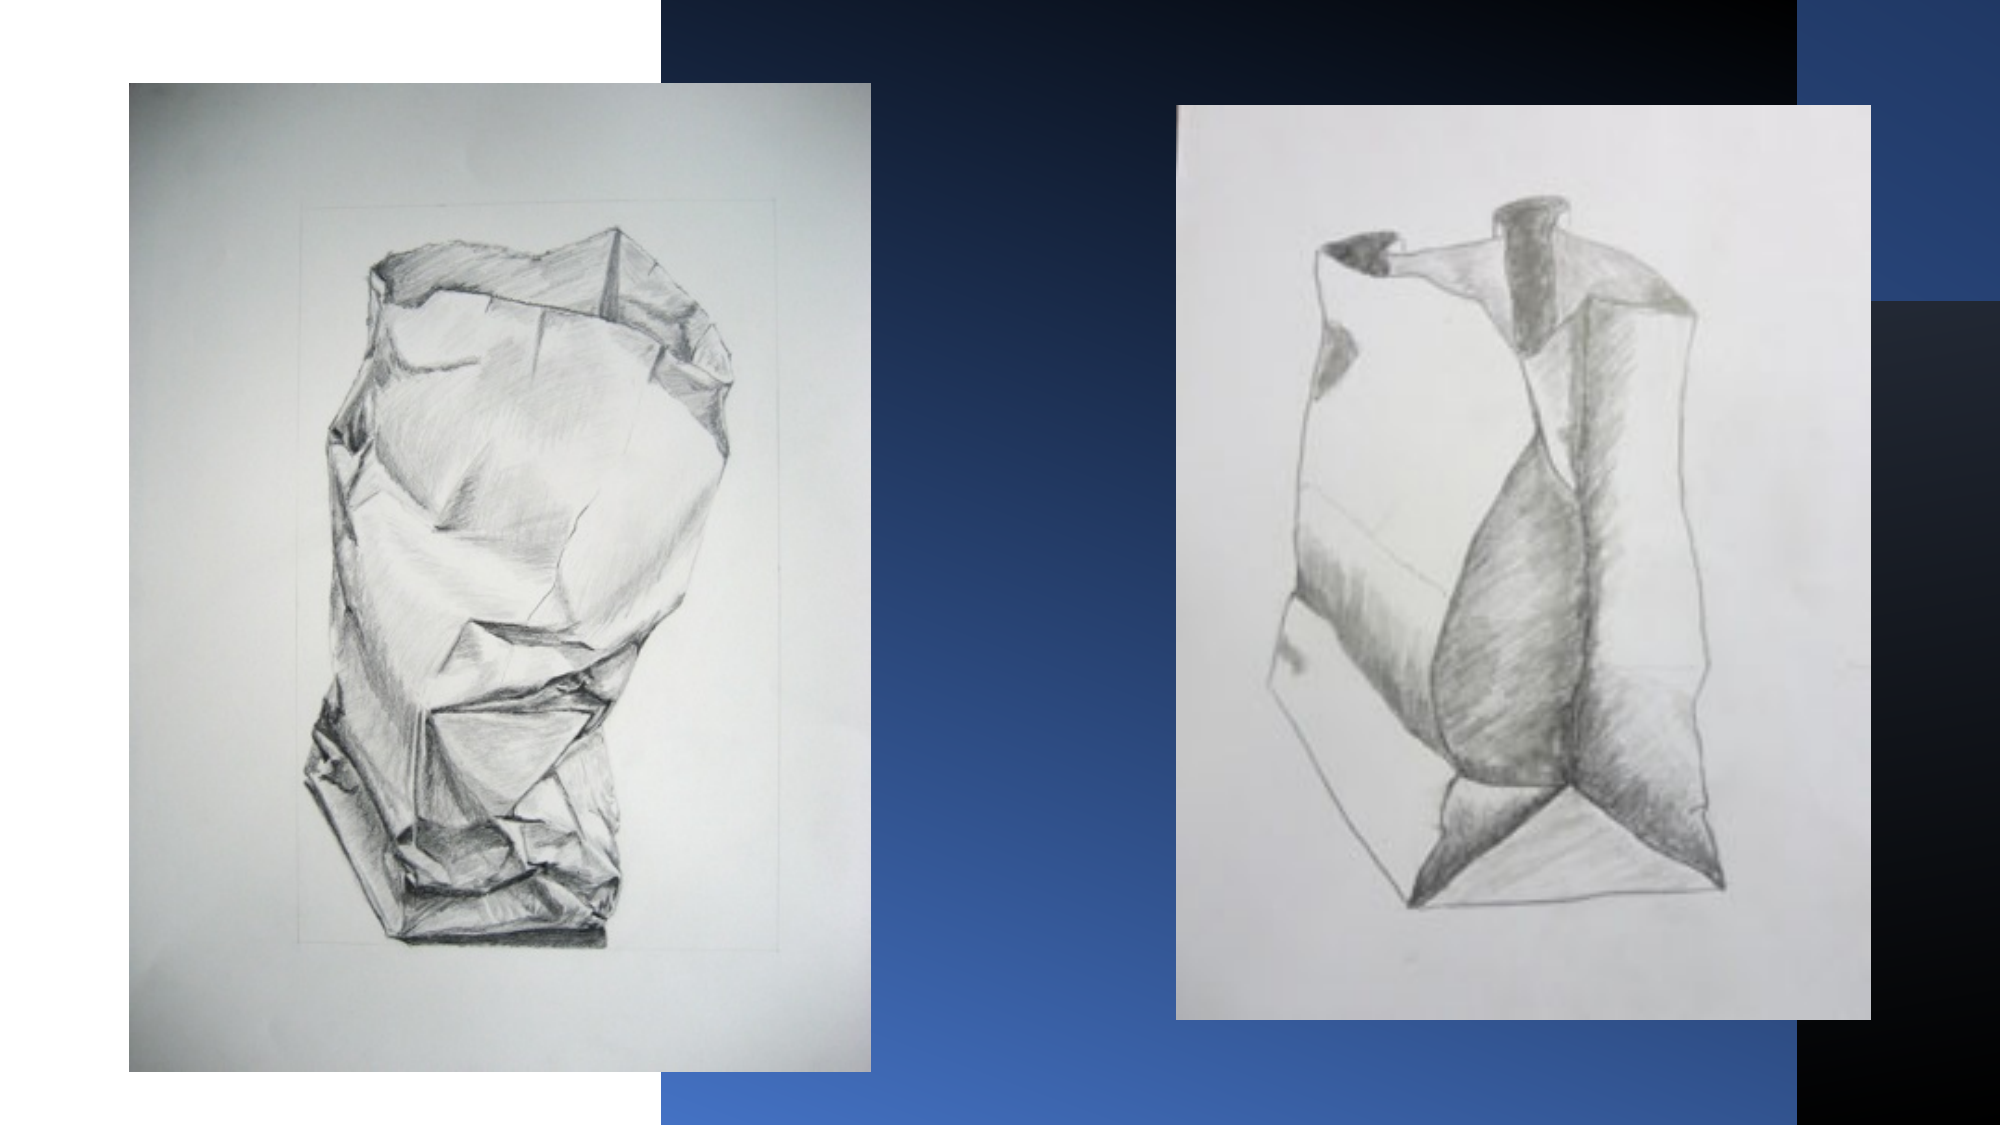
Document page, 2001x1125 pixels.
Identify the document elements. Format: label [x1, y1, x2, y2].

text_box [0, 0, 2000, 1125]
picture [1176, 105, 1871, 1020]
picture [129, 83, 871, 1072]
